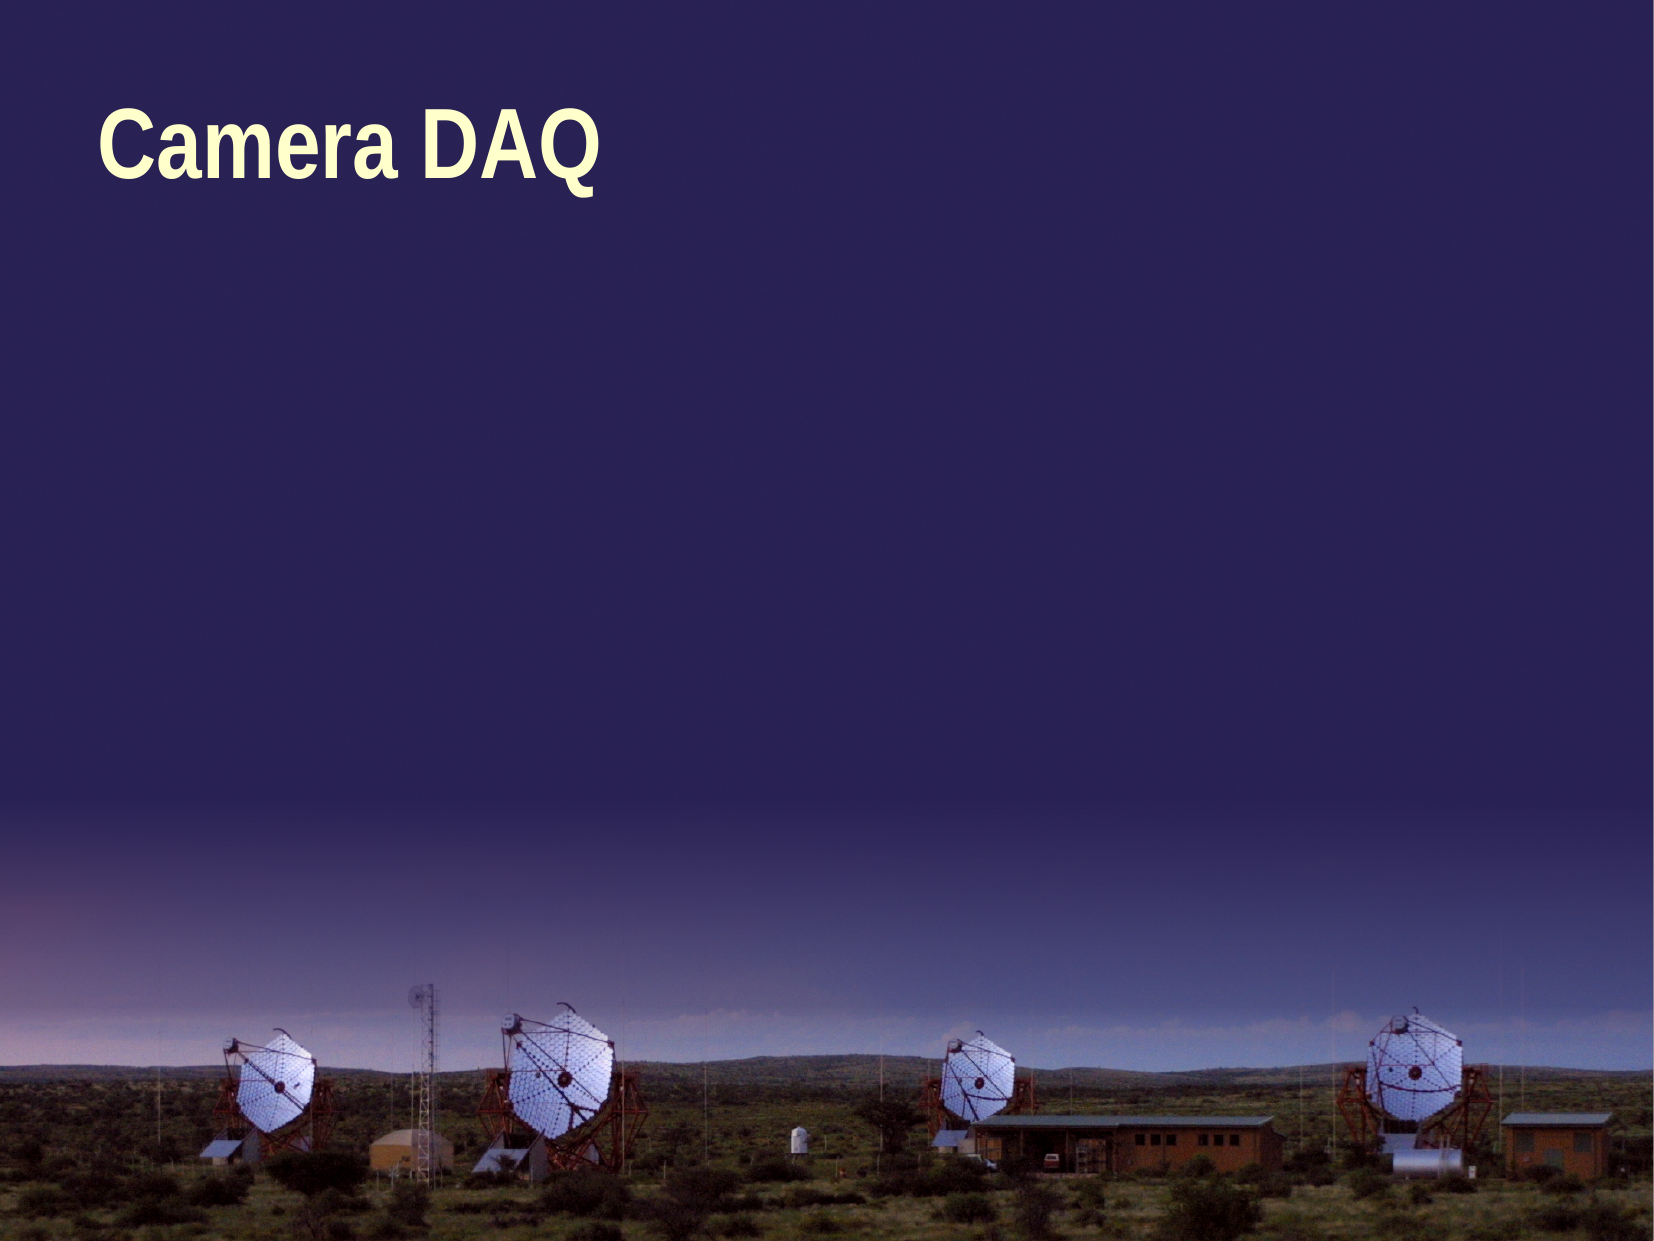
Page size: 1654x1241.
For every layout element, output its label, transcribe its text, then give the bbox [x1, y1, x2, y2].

title Camera DAQ [82, 49, 1571, 257]
picture [0, 0, 1654, 1241]
